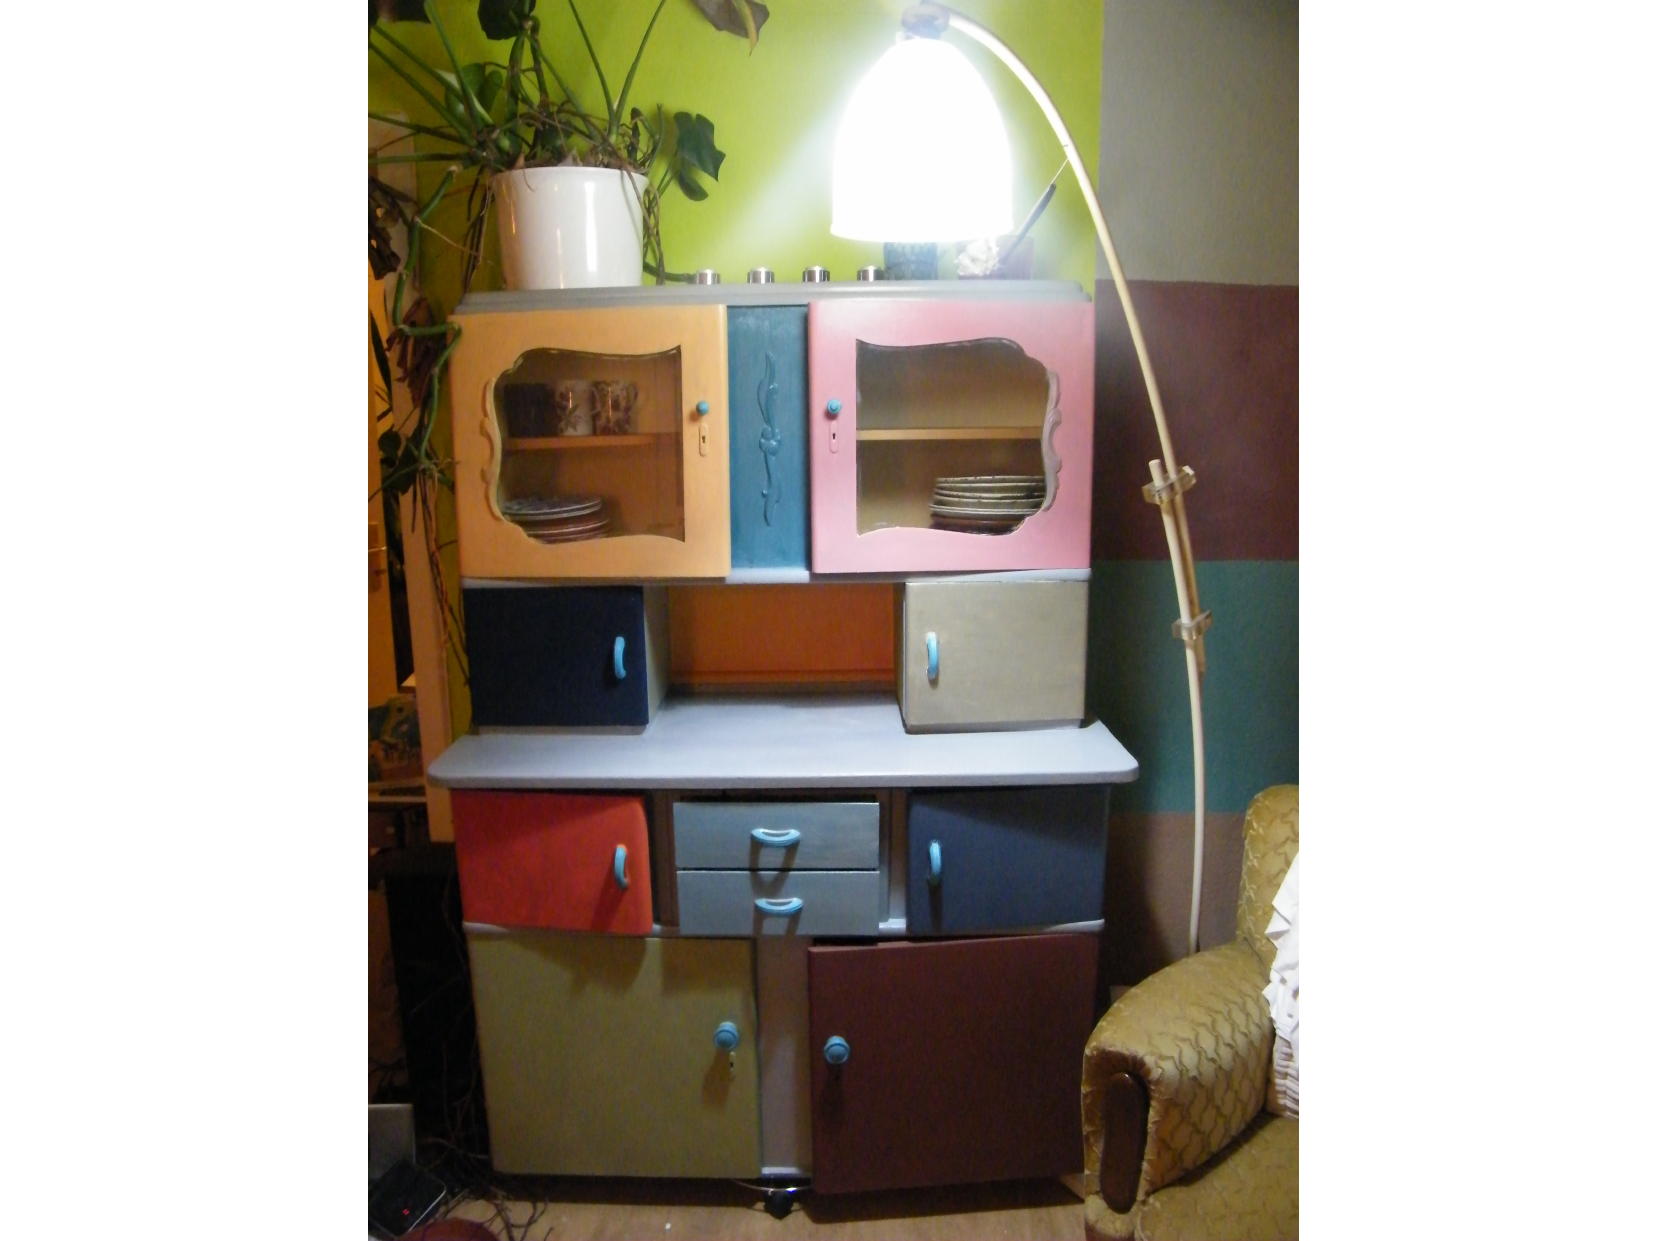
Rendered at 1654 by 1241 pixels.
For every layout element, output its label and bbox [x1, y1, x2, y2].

picture [368, 0, 1299, 1241]
